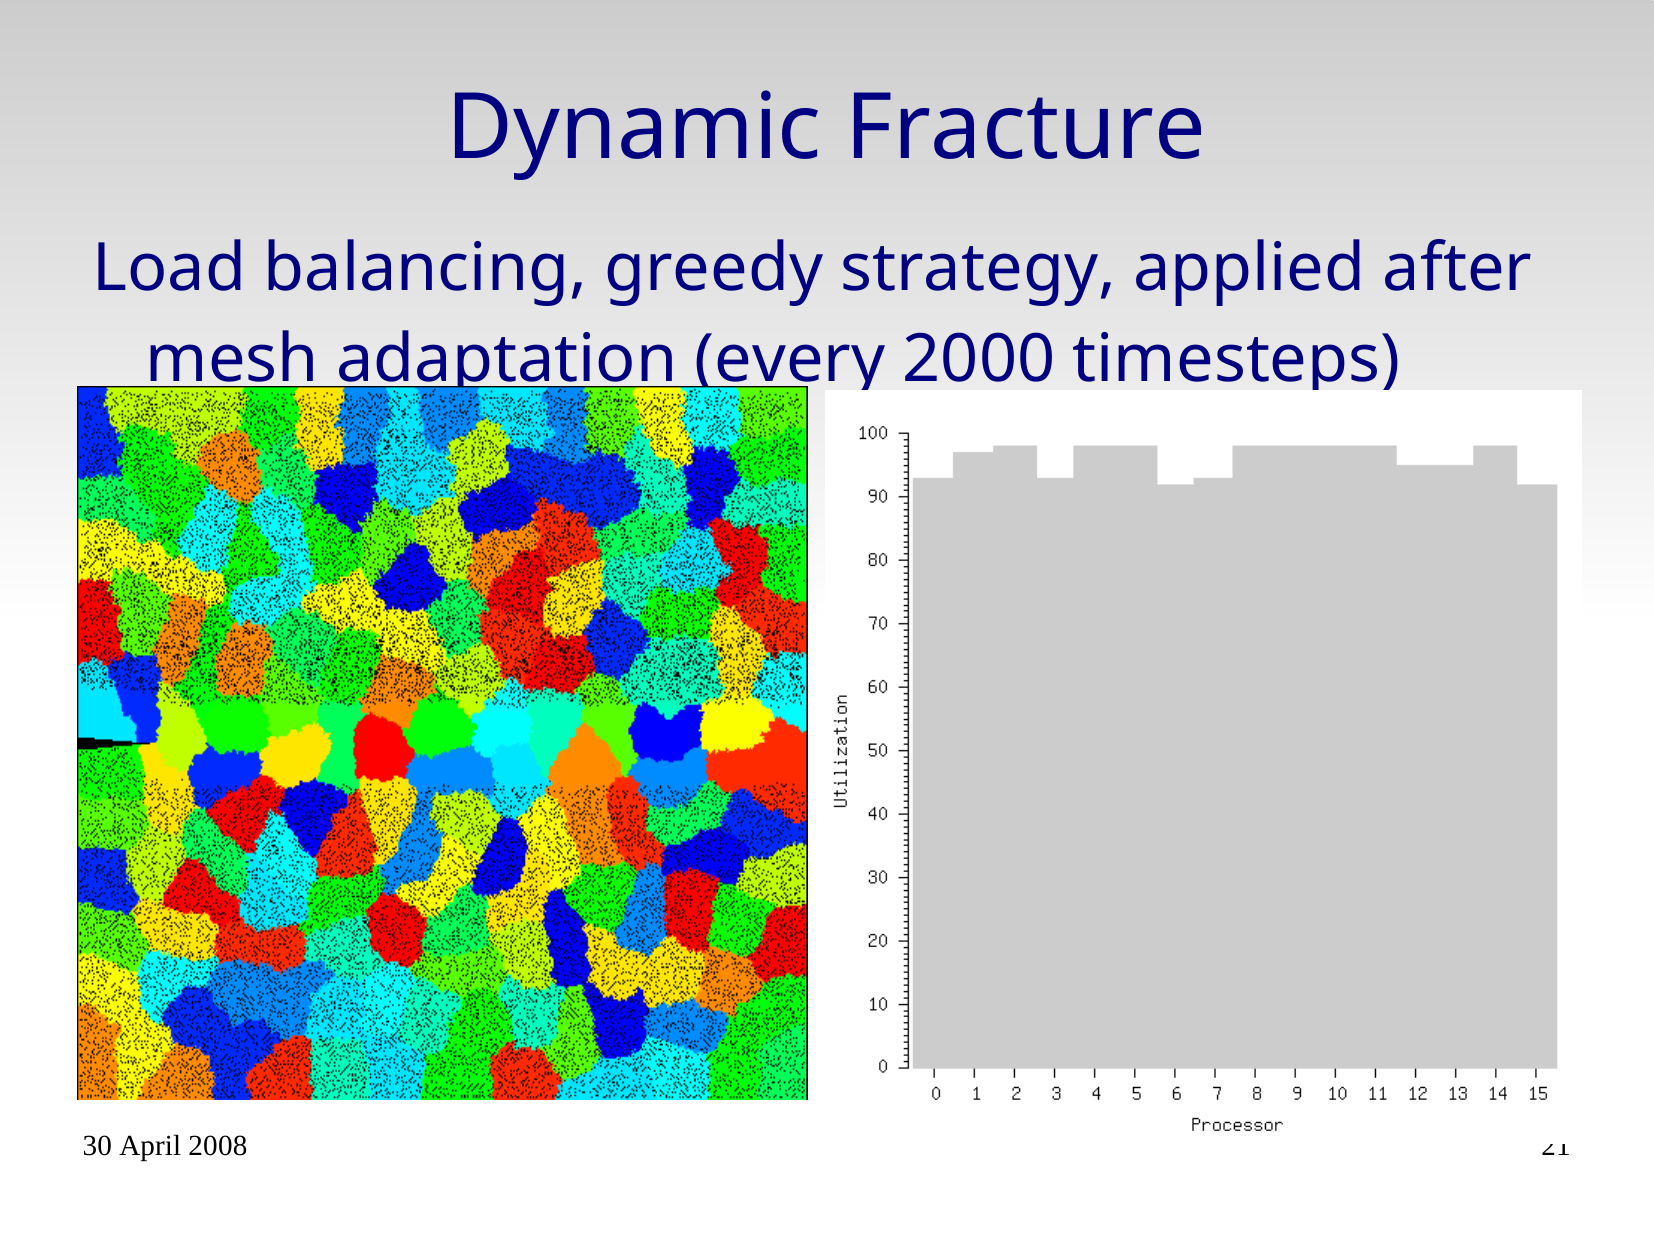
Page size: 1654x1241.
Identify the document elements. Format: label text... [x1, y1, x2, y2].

picture [825, 390, 1582, 1144]
list Load balancing, greedy strategy, applied after mesh adaptation (every 2000 timesteps) [75, 219, 1564, 1023]
title Dynamic Fracture [82, 19, 1571, 228]
picture [77, 386, 808, 1100]
